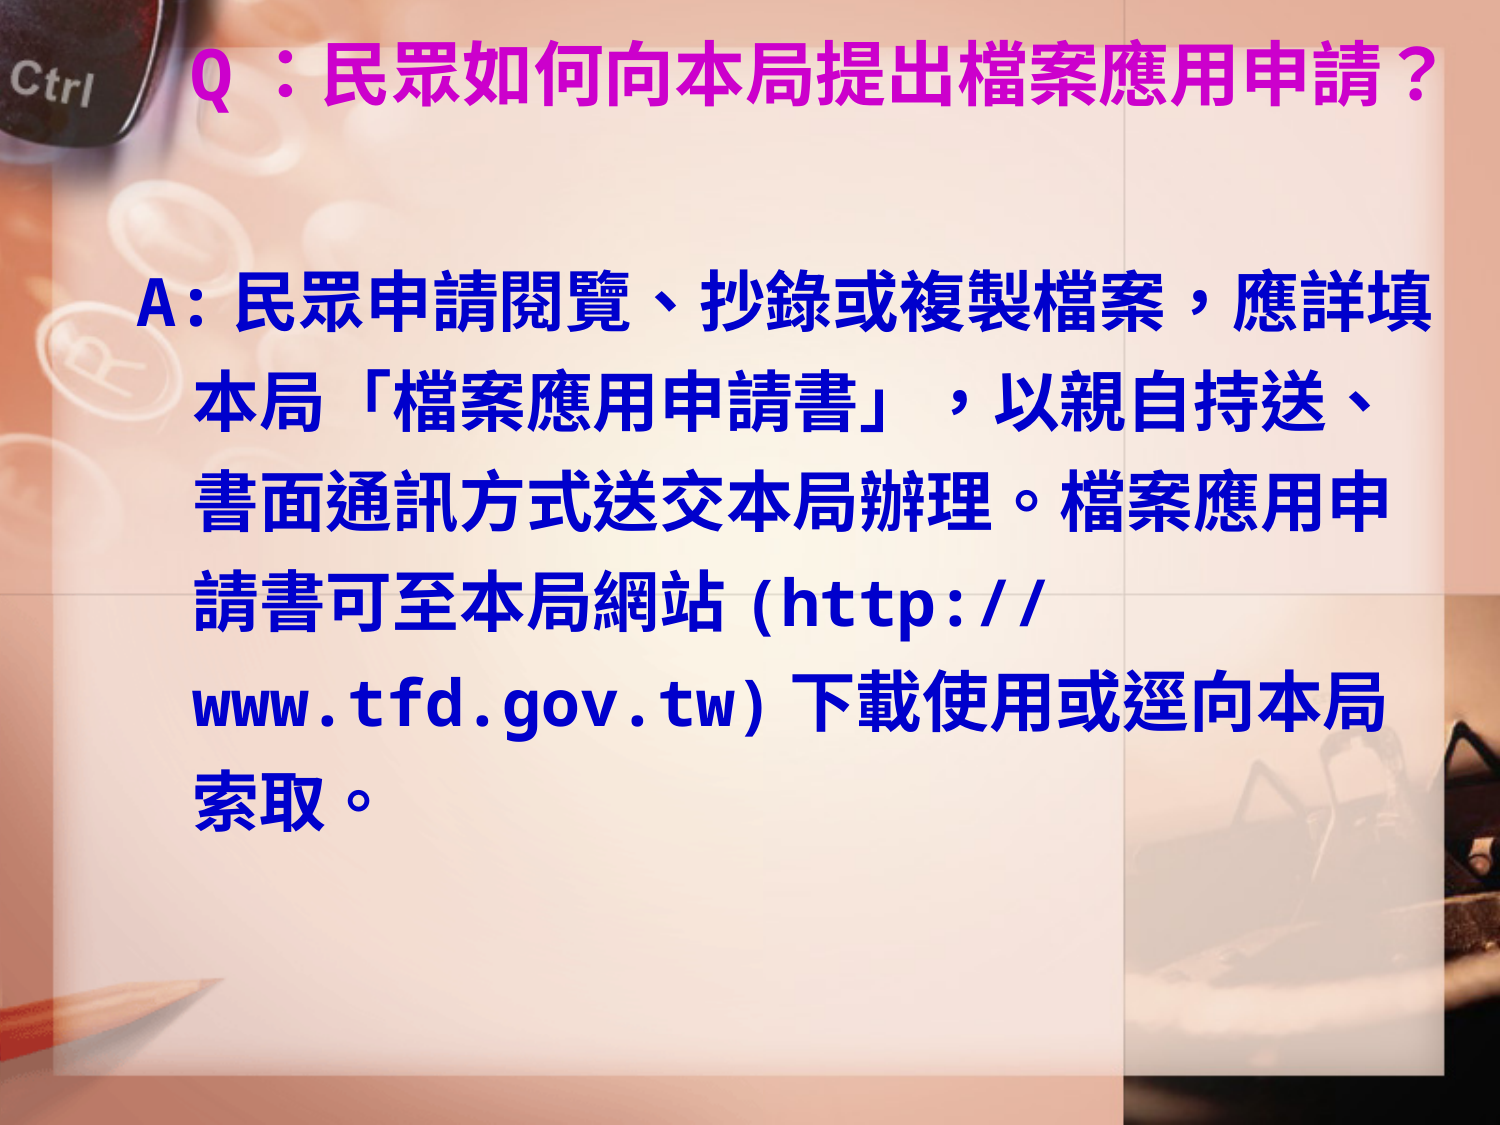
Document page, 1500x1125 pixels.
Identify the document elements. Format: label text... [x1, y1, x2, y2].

list A:民眾申請閱覽、抄錄或複製檔案，應詳填本局「檔案應用申請書」，以親自持送、書面通訊方式送交本局辦理。檔案應用申請書可至本局網站(http://www.tfd.gov.tw)下載使用或逕向本局索取。 [64, 231, 1467, 1019]
title Q：民眾如何向本局提出檔案應用申請？ [175, 106, 1466, 216]
